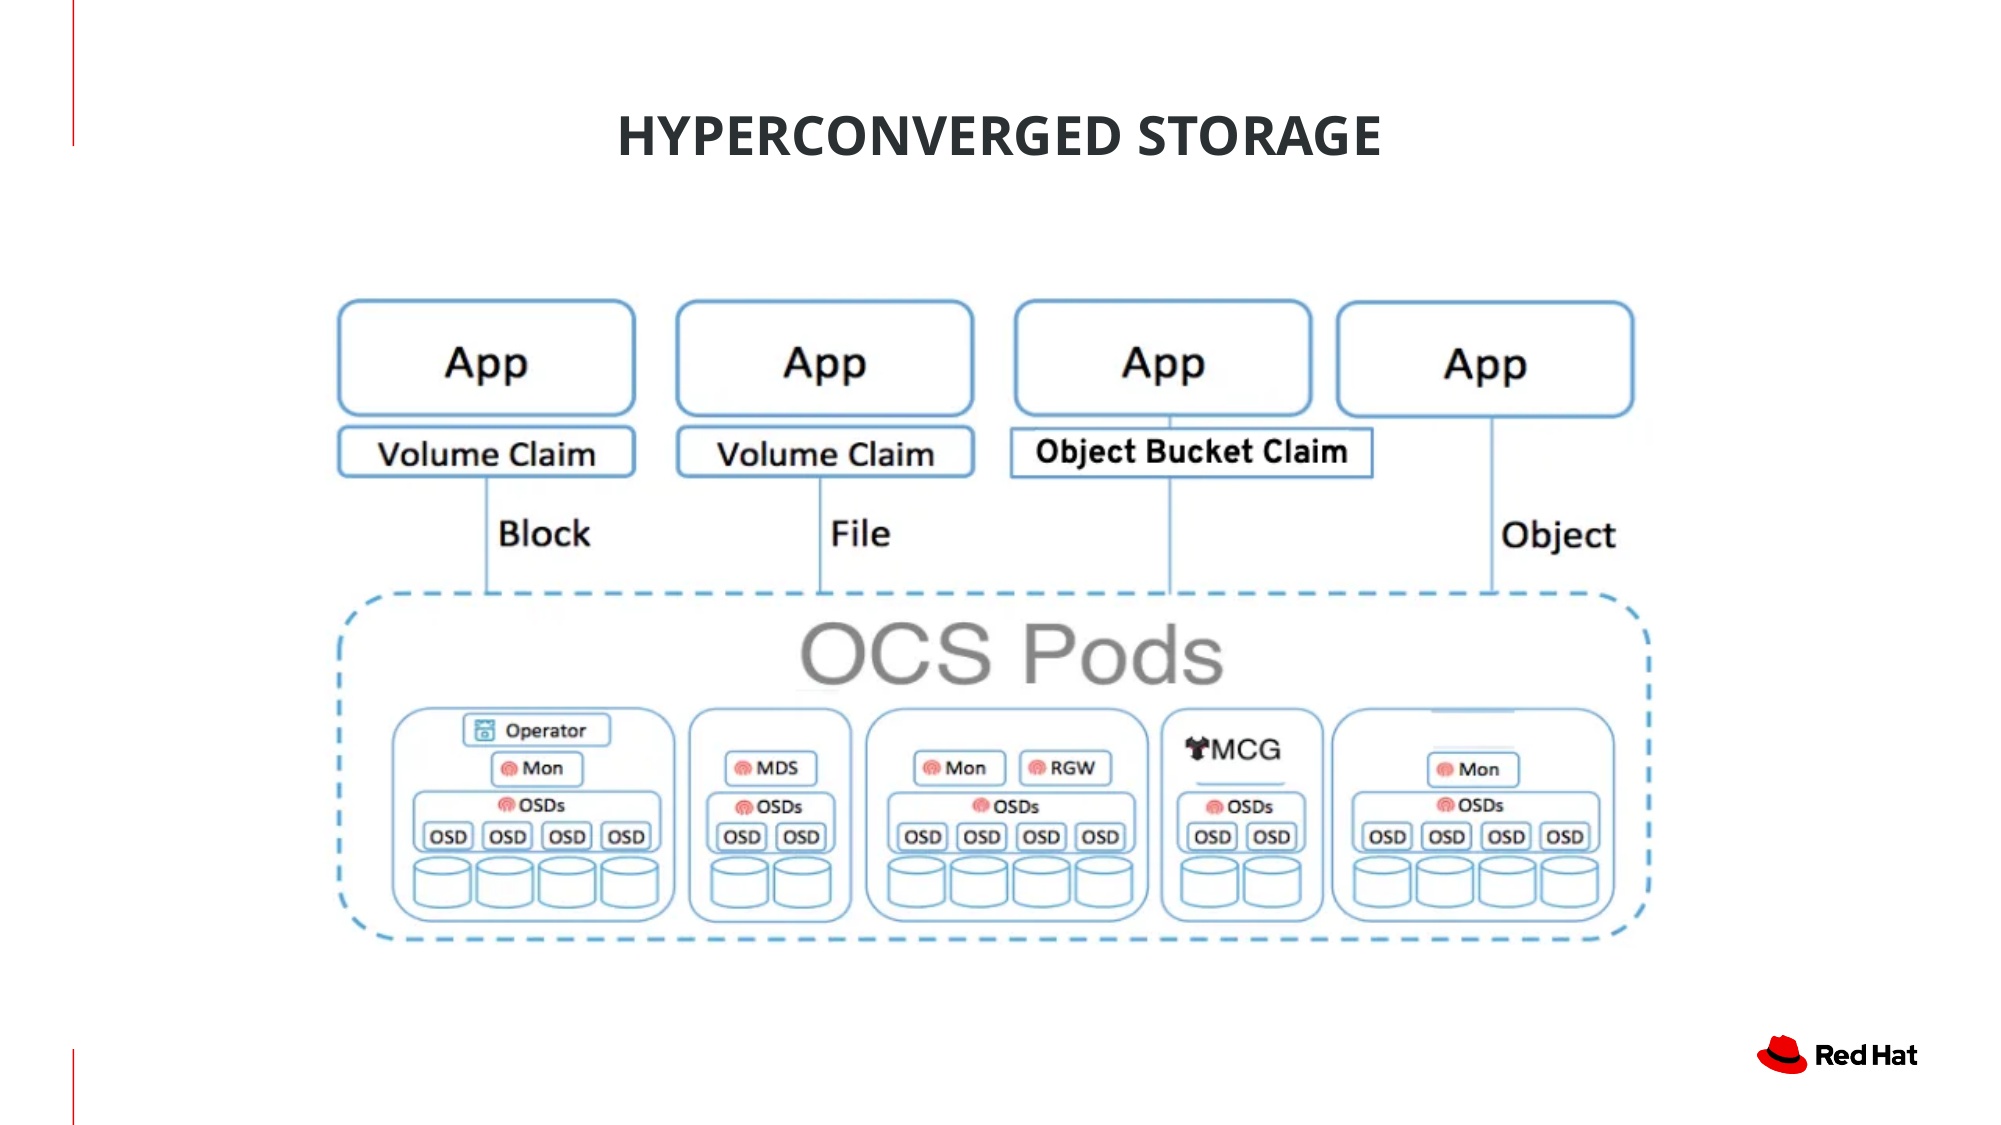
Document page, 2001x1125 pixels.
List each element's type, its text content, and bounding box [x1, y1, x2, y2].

picture [1757, 1035, 1918, 1074]
picture [302, 269, 1682, 948]
title hyperconverged storage [68, 85, 1932, 212]
